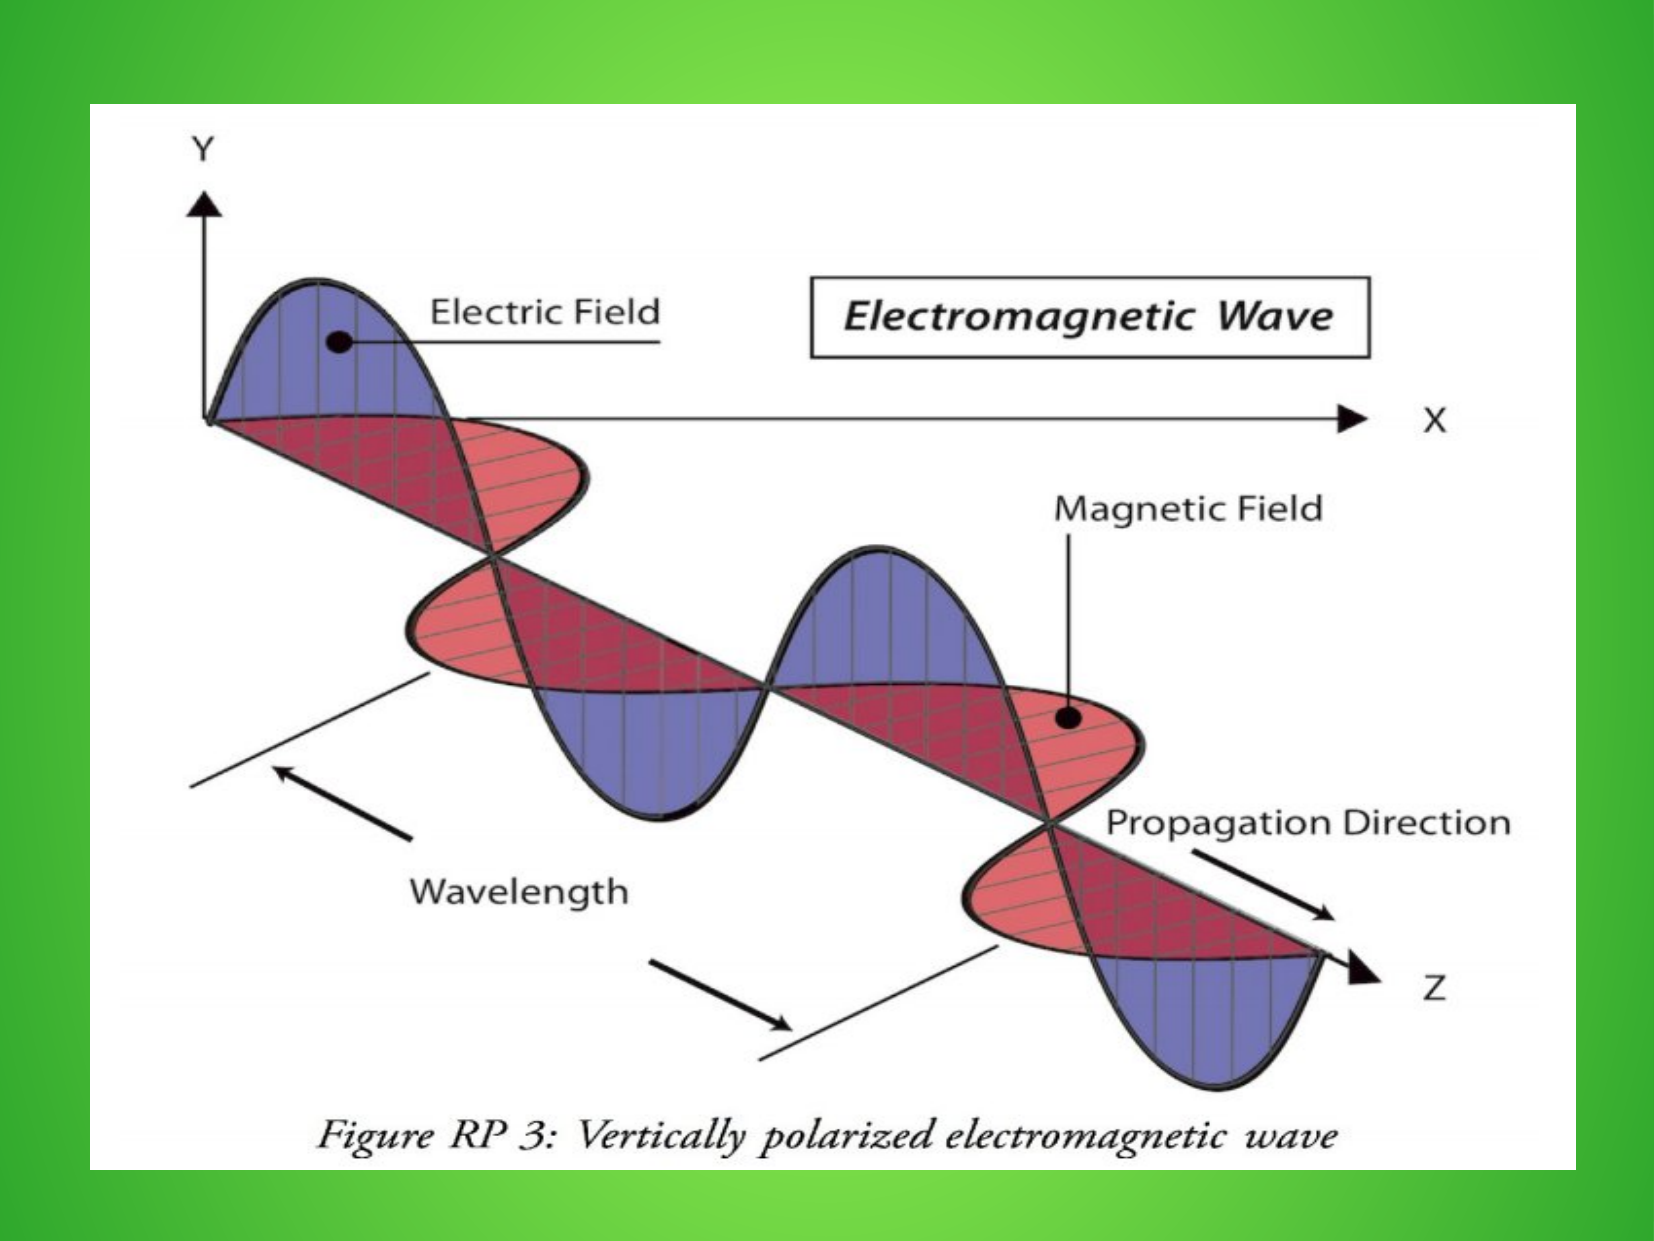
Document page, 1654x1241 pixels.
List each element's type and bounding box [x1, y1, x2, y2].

picture [90, 104, 1576, 1171]
